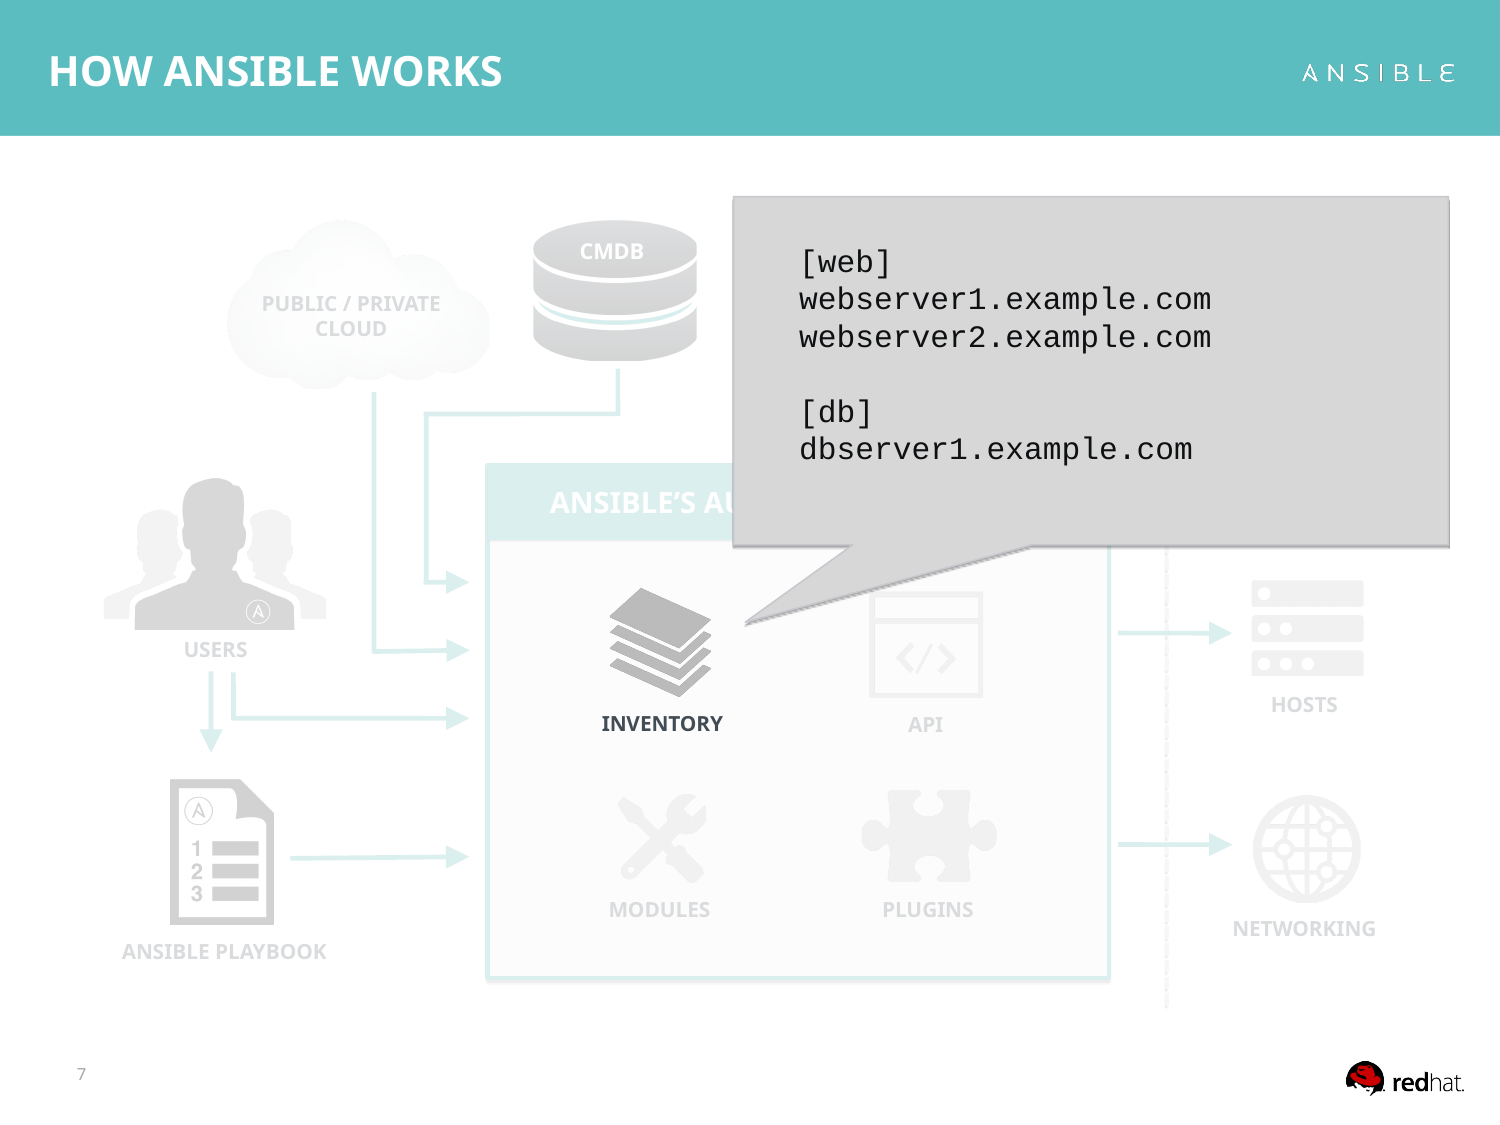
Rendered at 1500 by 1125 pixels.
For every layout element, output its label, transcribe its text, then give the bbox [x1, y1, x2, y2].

text_box [web] webserver1.example.com webserver2.example.com [db] dbserver1.example.com [784, 233, 1406, 474]
picture [0, 0, 1500, 1125]
text_box INVENTORY [550, 703, 775, 744]
list HOW ANSIBLE WORKS [47, 45, 936, 104]
text_box [39, 167, 1458, 1037]
